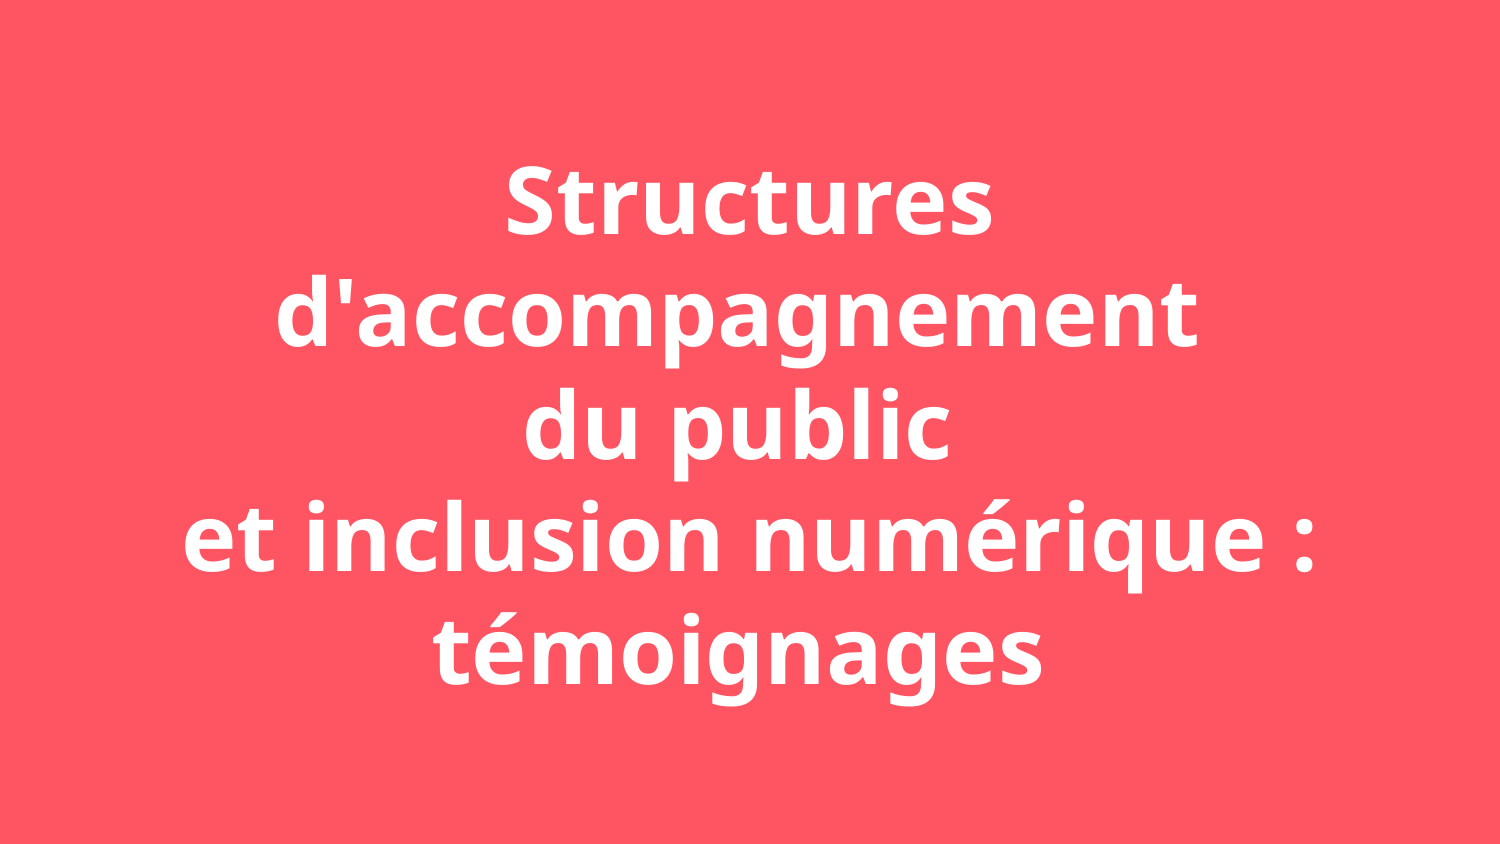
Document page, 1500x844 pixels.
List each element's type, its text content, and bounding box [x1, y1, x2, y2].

text_box Structures d'accompagnement du public et inclusion numérique : témoignages [145, 356, 1355, 487]
